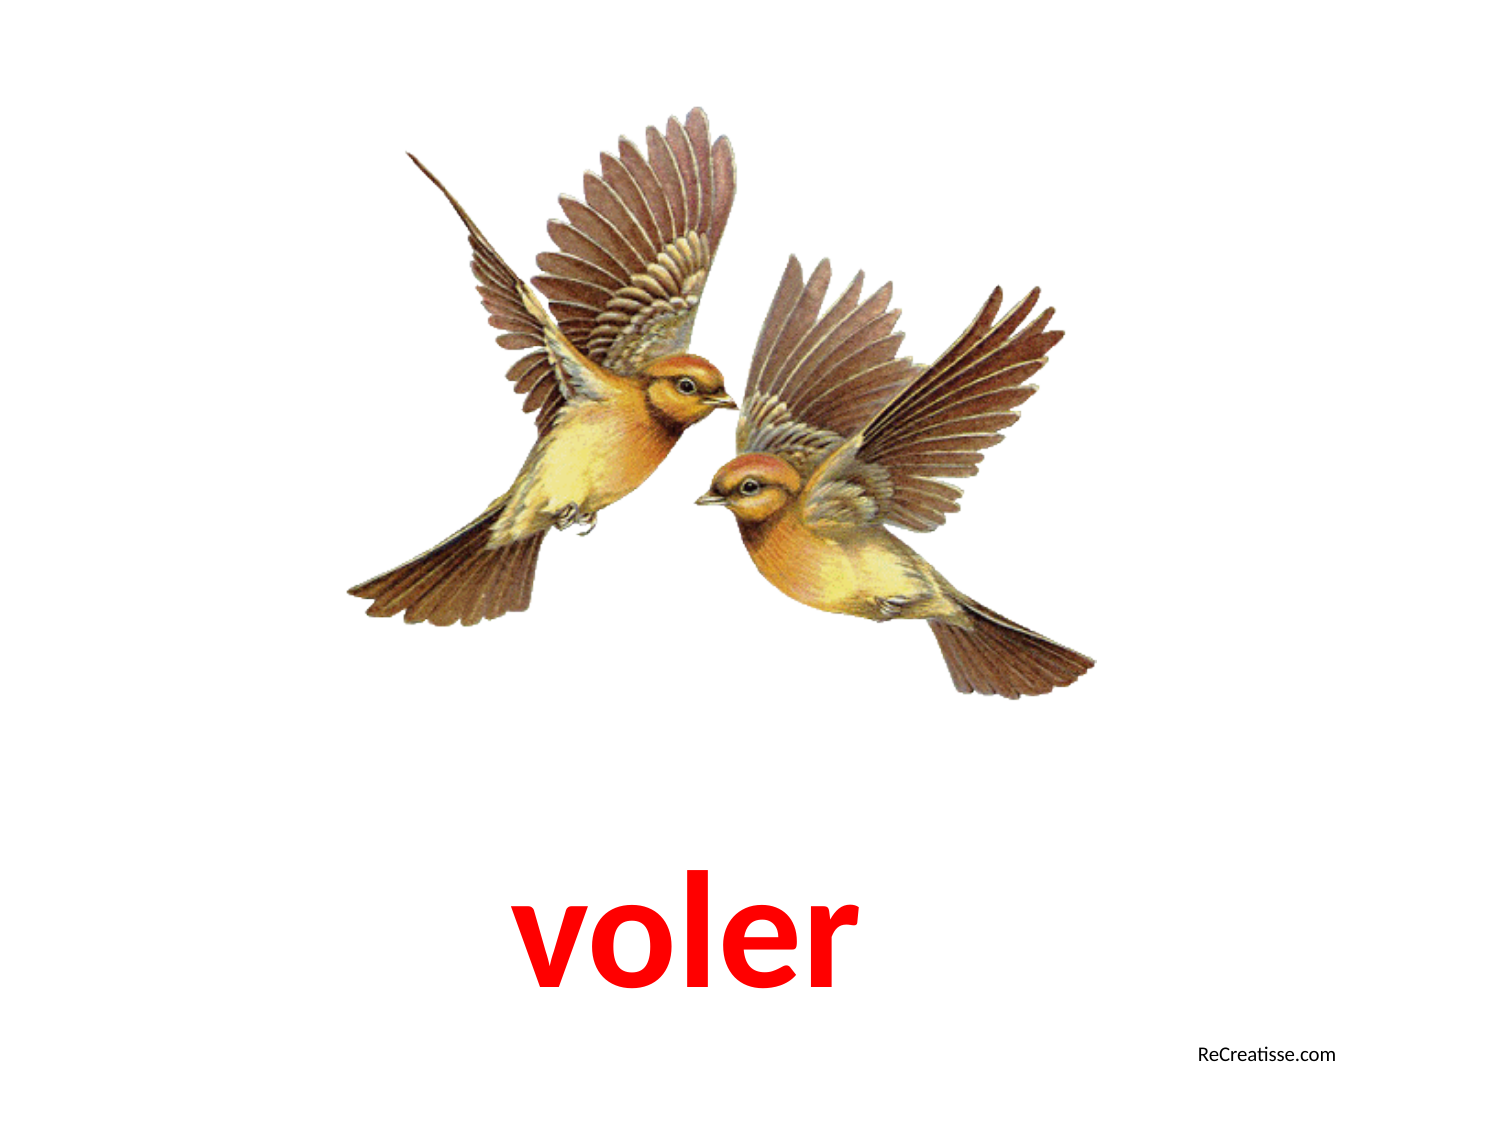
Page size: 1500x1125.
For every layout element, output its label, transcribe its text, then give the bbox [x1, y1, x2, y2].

text_box voler [495, 813, 877, 1028]
picture [345, 105, 1097, 783]
text_box ReCreatisse.com [1183, 1033, 1351, 1073]
